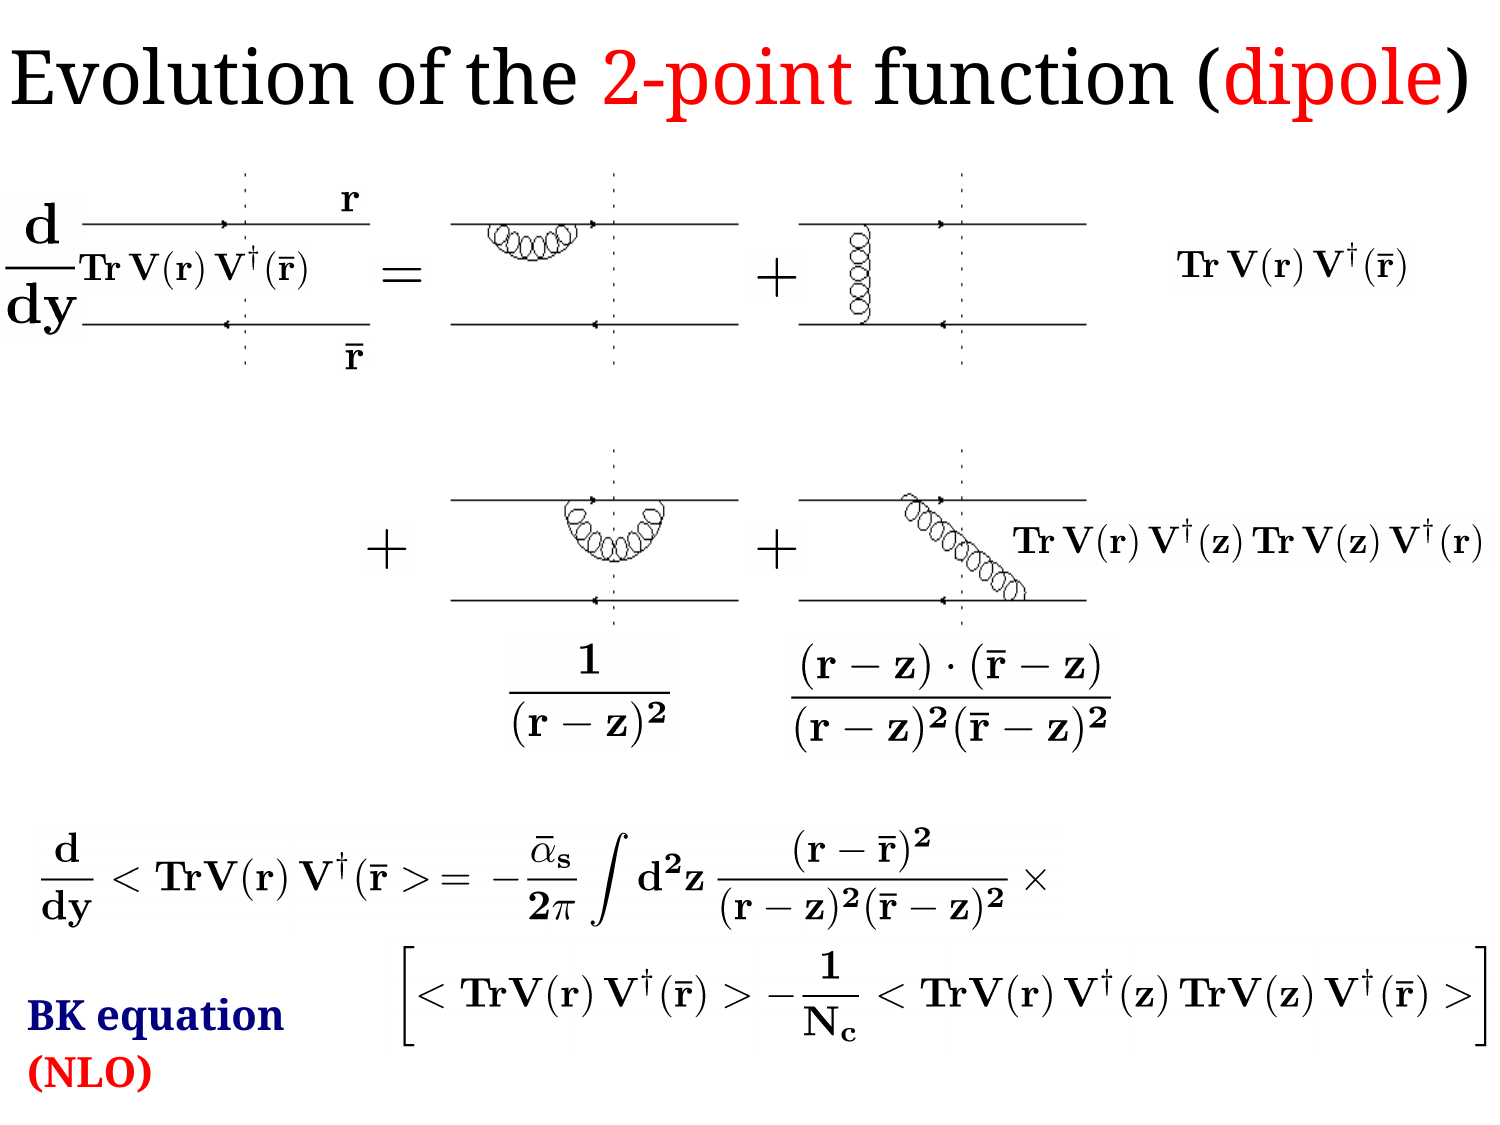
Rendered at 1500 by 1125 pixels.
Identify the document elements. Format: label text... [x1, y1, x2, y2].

picture [0, 172, 1490, 757]
text_box BK equation (NLO) [26, 994, 301, 1091]
picture [37, 824, 1063, 934]
picture [387, 941, 1500, 1051]
title Evolution of the 2-point function (dipole) [0, 0, 1500, 150]
picture [1173, 240, 1411, 290]
